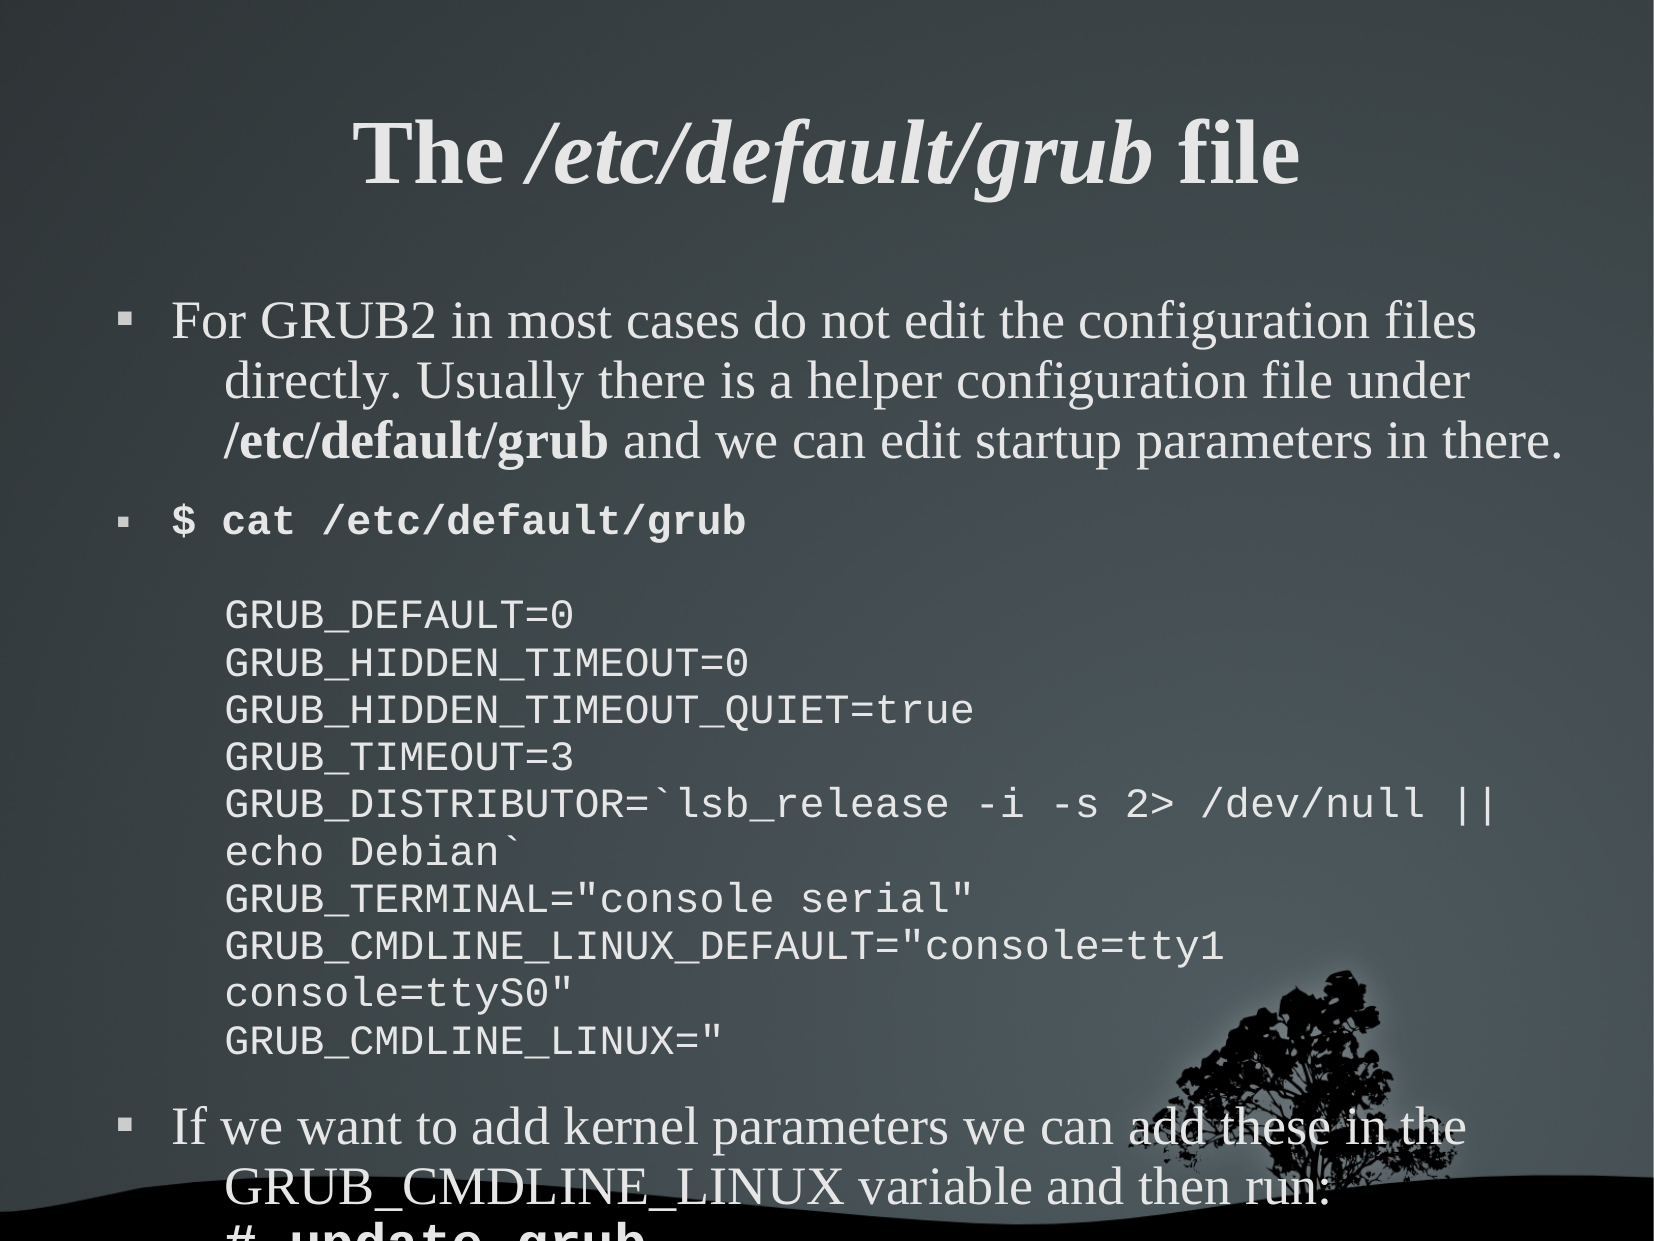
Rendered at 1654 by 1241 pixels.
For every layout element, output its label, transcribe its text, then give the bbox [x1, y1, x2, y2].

list For GRUB2 in most cases do not edit the configuration files directly. Usually there is a helper configuration file under /etc/default/grub and we can edit startup parameters in there. $ cat /etc/default/grub GRUB_DEFAULT=0 GRUB_HIDDEN_TIMEOUT=0 GRUB_HIDDEN_TIMEOUT_QUIET=true GRUB_TIMEOUT=3 GRUB_DISTRIBUTOR=`lsb_release -i -s 2> /dev/null || echo Debian` GRUB_TERMINAL="console serial" GRUB_CMDLINE_LINUX_DEFAULT="console=tty1 console=ttyS0" GRUB_CMDLINE_LINUX=" If we want to add kernel parameters we can add these in the GRUB_CMDLINE_LINUX variable and then run: # update-grub [82, 290, 1571, 1241]
picture [0, 0, 1654, 1241]
title The /etc/default/grub file [82, 49, 1571, 257]
